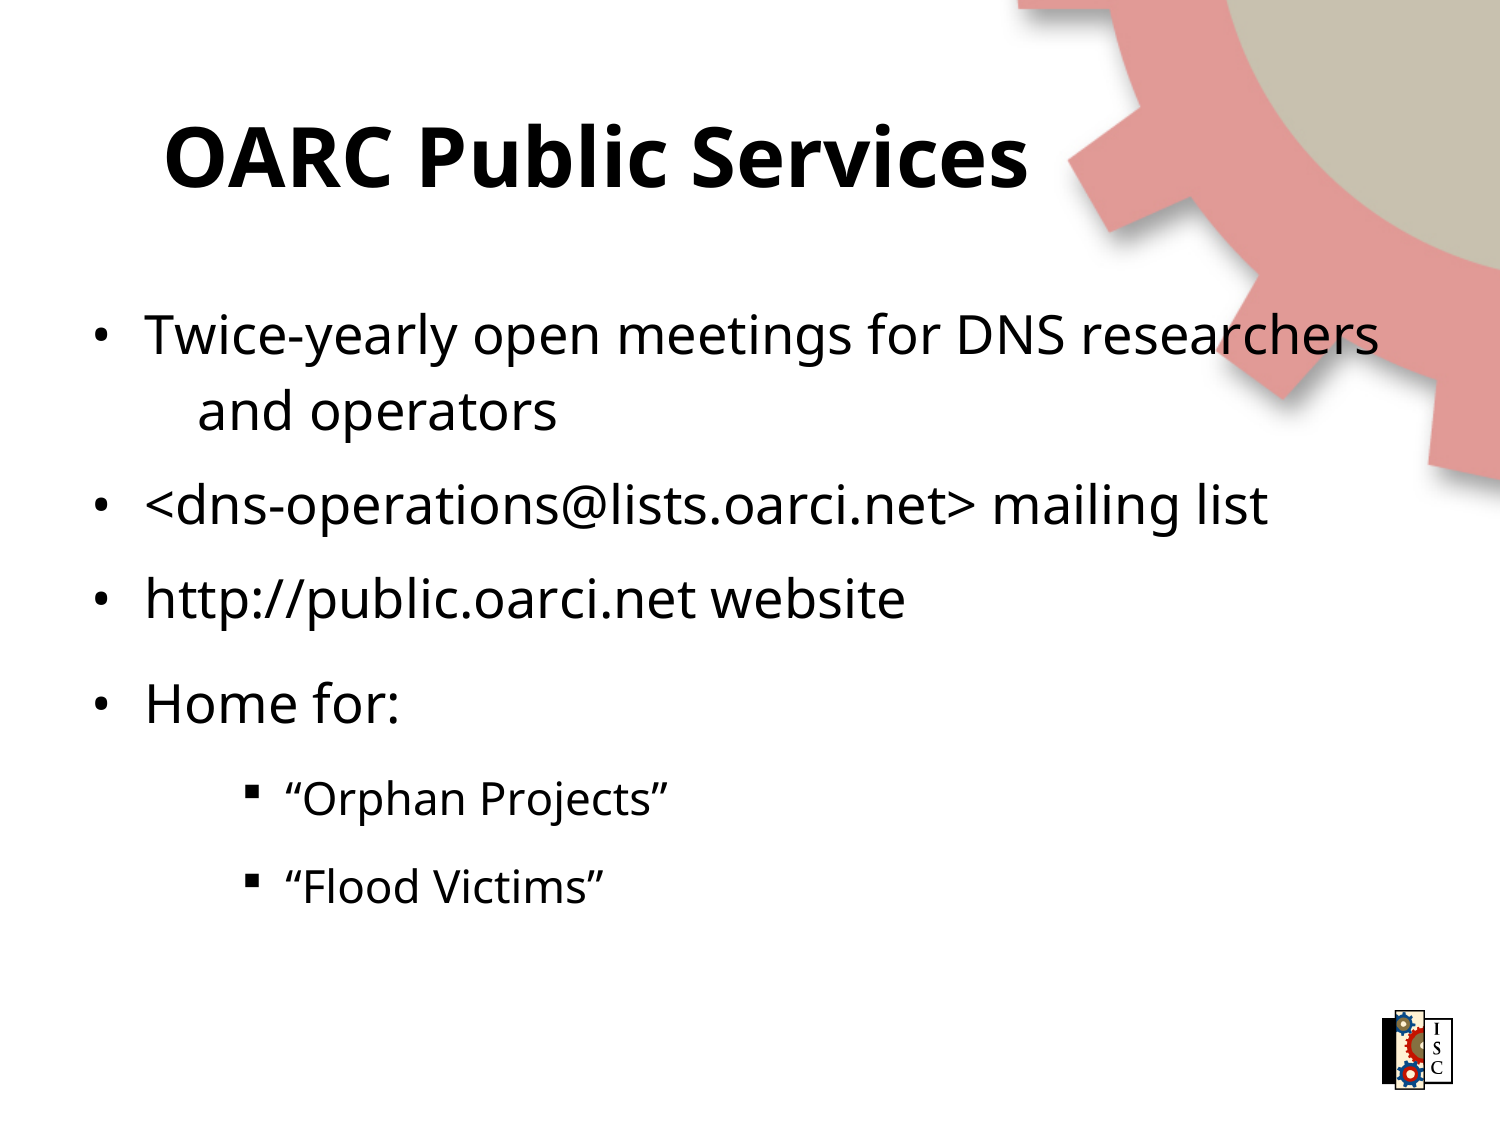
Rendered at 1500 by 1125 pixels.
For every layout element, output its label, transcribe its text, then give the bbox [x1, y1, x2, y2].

list Twice-yearly open meetings for DNS researchers and operators <dns-operations@lists.oarci.net> mailing list http://public.oarci.net website Home for: “Orphan Projects” “Flood Victims” [91, 295, 1408, 1065]
title OARC Public Services [162, 42, 1474, 265]
picture [0, 0, 1500, 1125]
